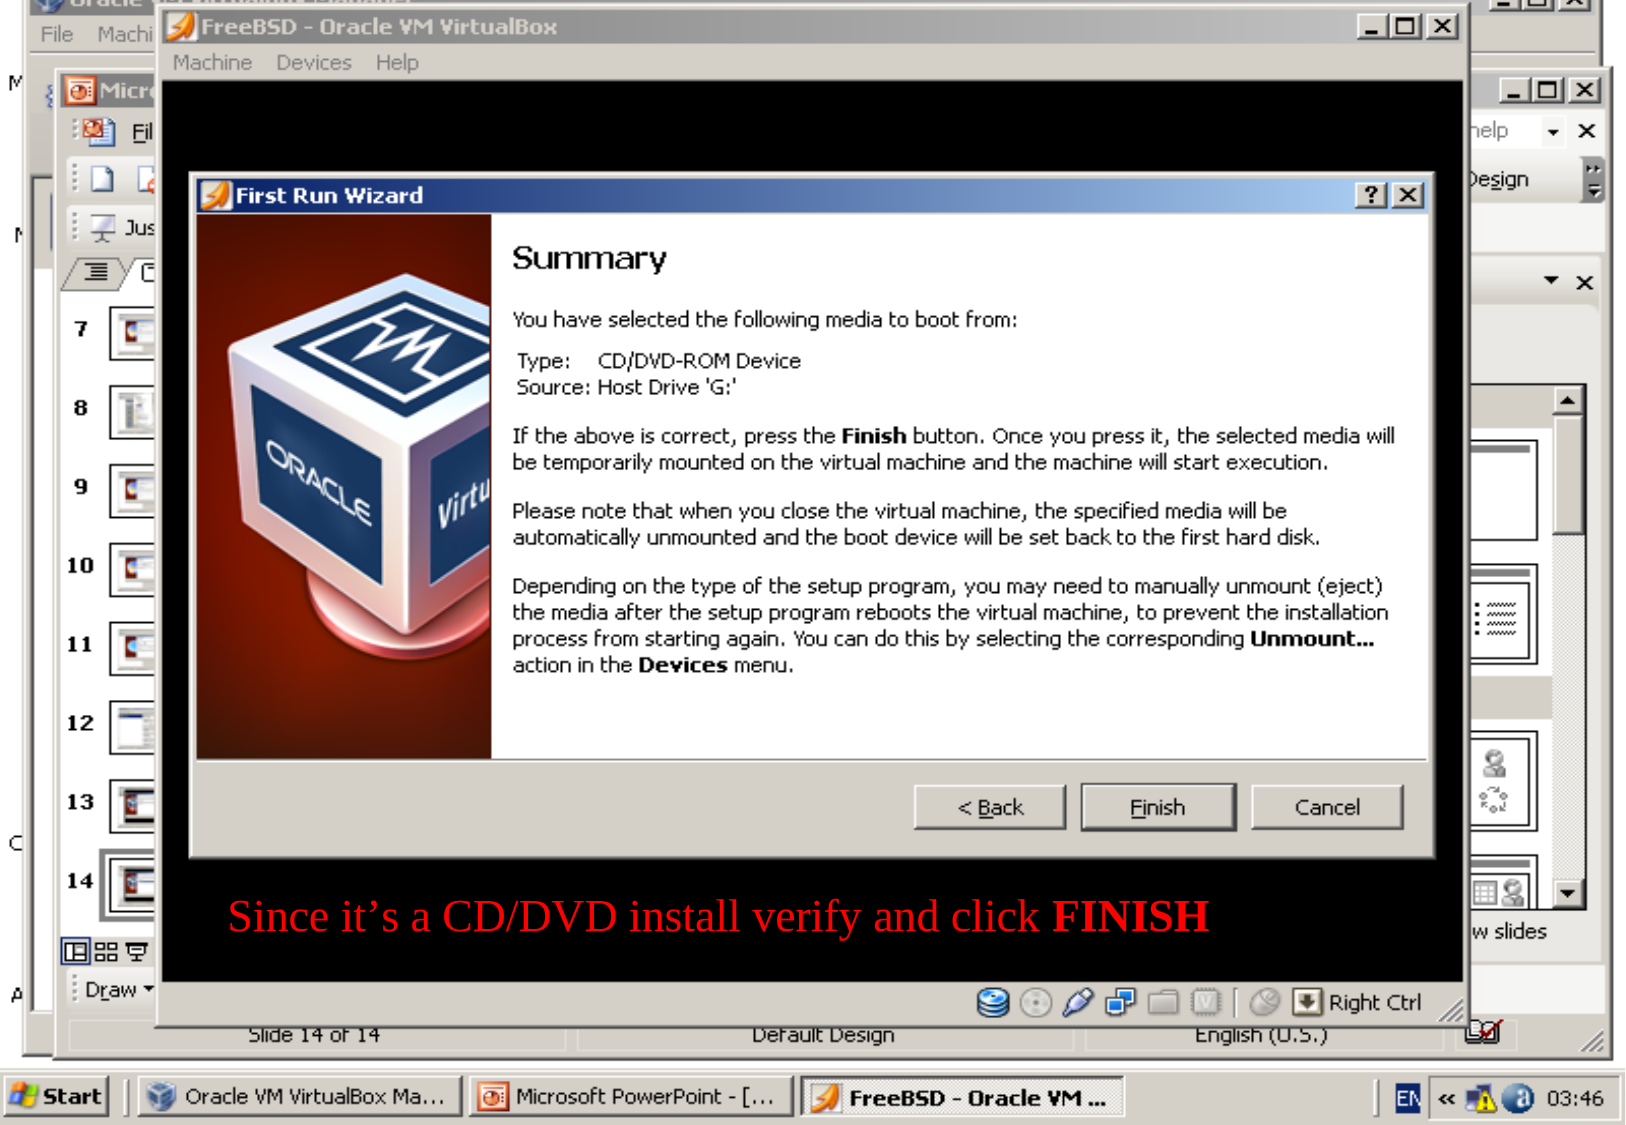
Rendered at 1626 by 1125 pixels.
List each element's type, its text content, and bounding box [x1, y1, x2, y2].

text_box Since it’s a CD/DVD install verify and click FINISH [212, 887, 1413, 949]
picture [0, 0, 1626, 1125]
